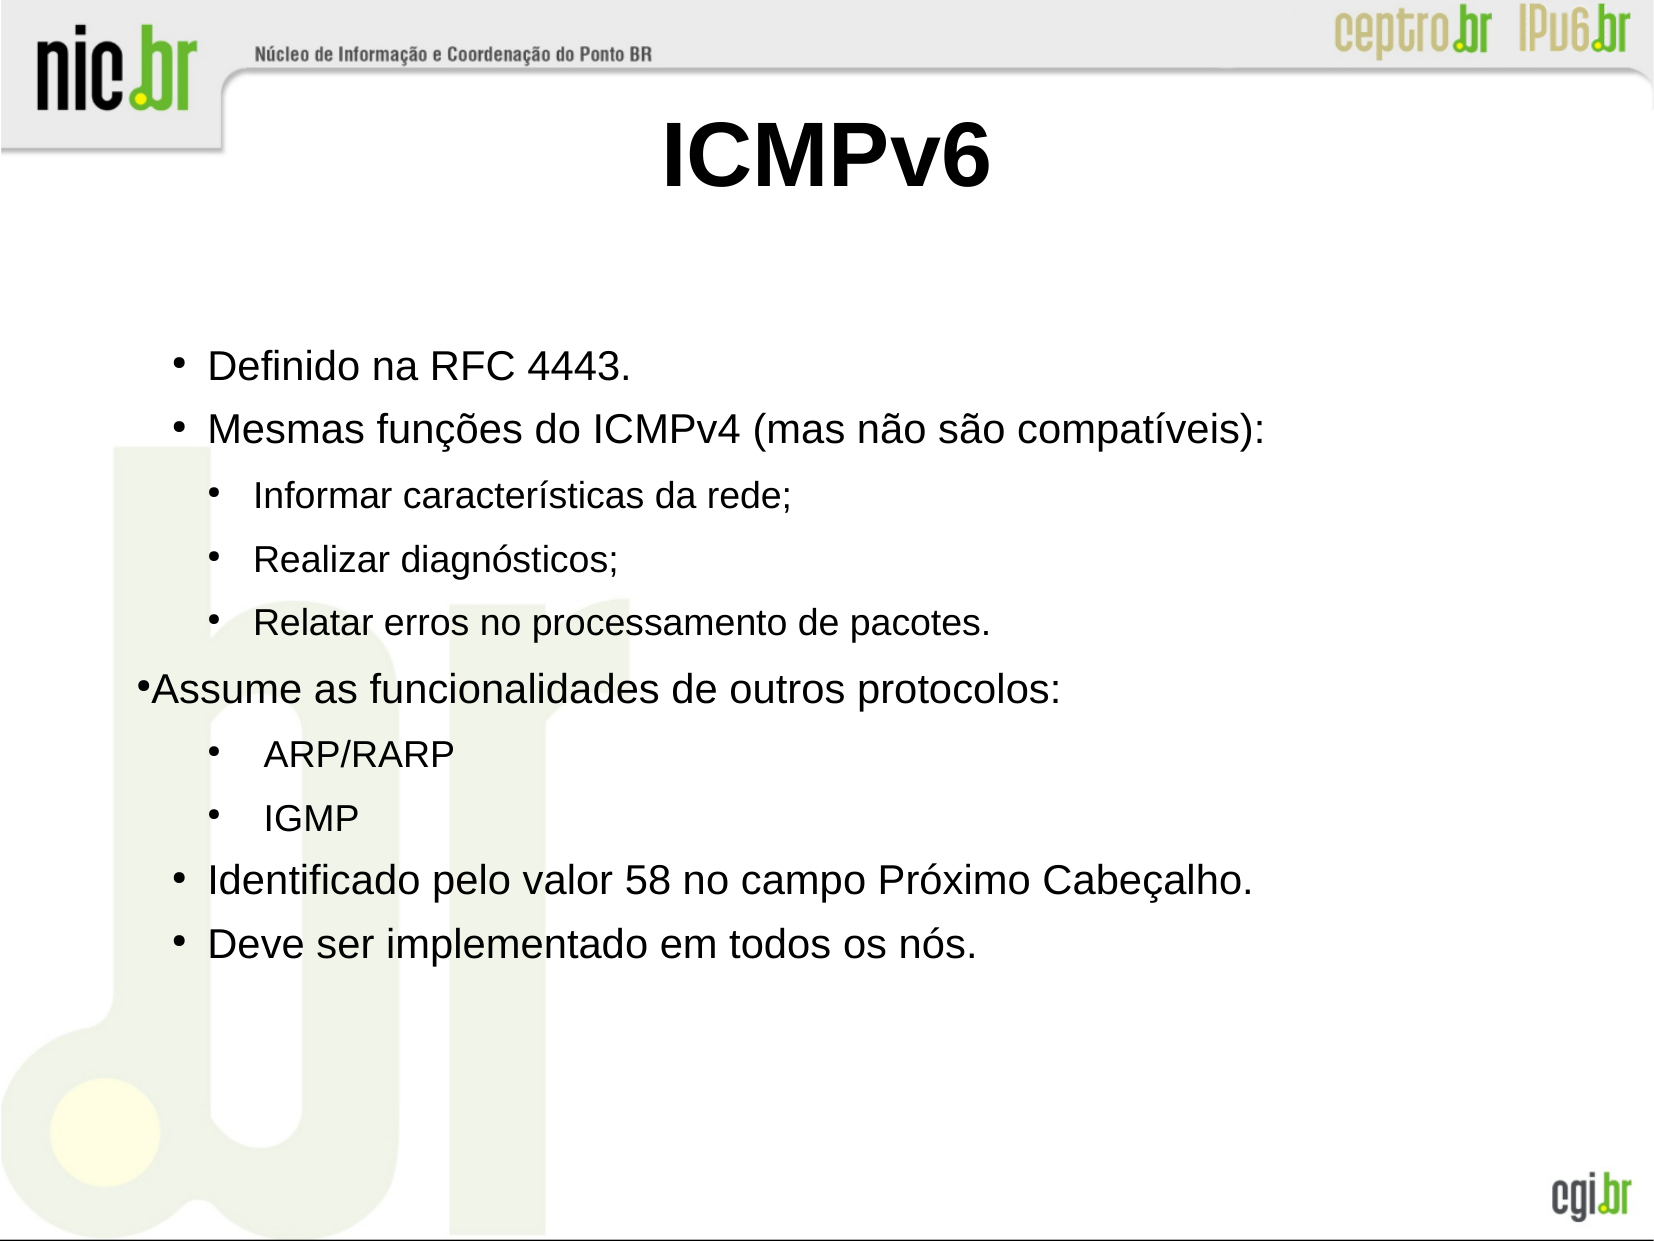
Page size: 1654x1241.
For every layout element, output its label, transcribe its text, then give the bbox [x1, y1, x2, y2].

text_box Definido na RFC 4443. Mesmas funções do ICMPv4 (mas não são compatíveis): Informar características da rede; Realizar diagnósticos; Relatar erros no processamento de pacotes. Assume as funcionalidades de outros protocolos: ARP/RARP IGMP Identificado pelo valor 58 no campo Próximo Cabeçalho. Deve ser implementado em todos os nós. [121, 336, 1532, 975]
text_box ICMPv6 [88, 97, 1565, 215]
picture [0, 0, 1654, 1241]
